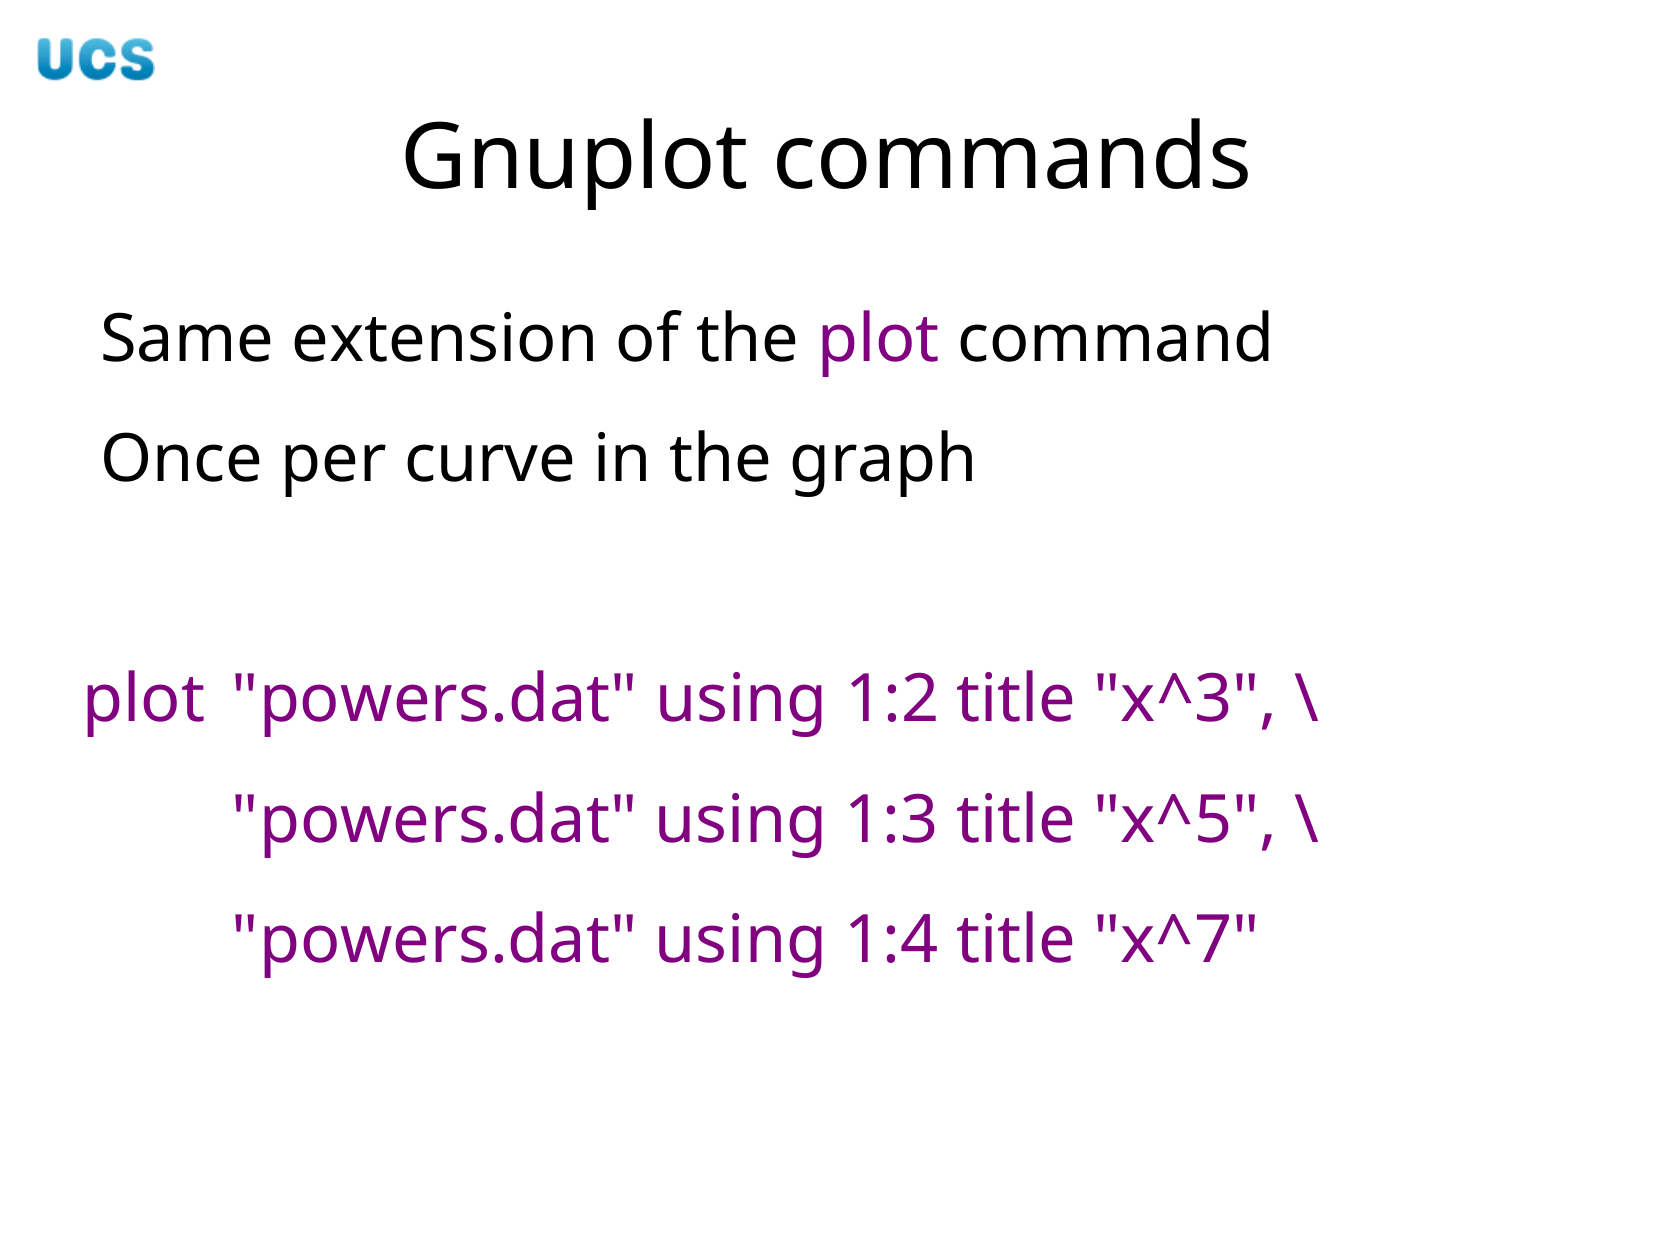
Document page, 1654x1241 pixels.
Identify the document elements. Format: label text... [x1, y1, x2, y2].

list plot "powers.dat" using 1:2 title "x^3", \ "powers.dat" using 1:3 title "x^5", \ "powers.dat" using 1:4 title "x^7" [82, 650, 1571, 1163]
list Same extension of the plot command Once per curve in the graph [82, 290, 1571, 638]
picture [37, 37, 155, 82]
title Gnuplot commands [82, 49, 1571, 257]
